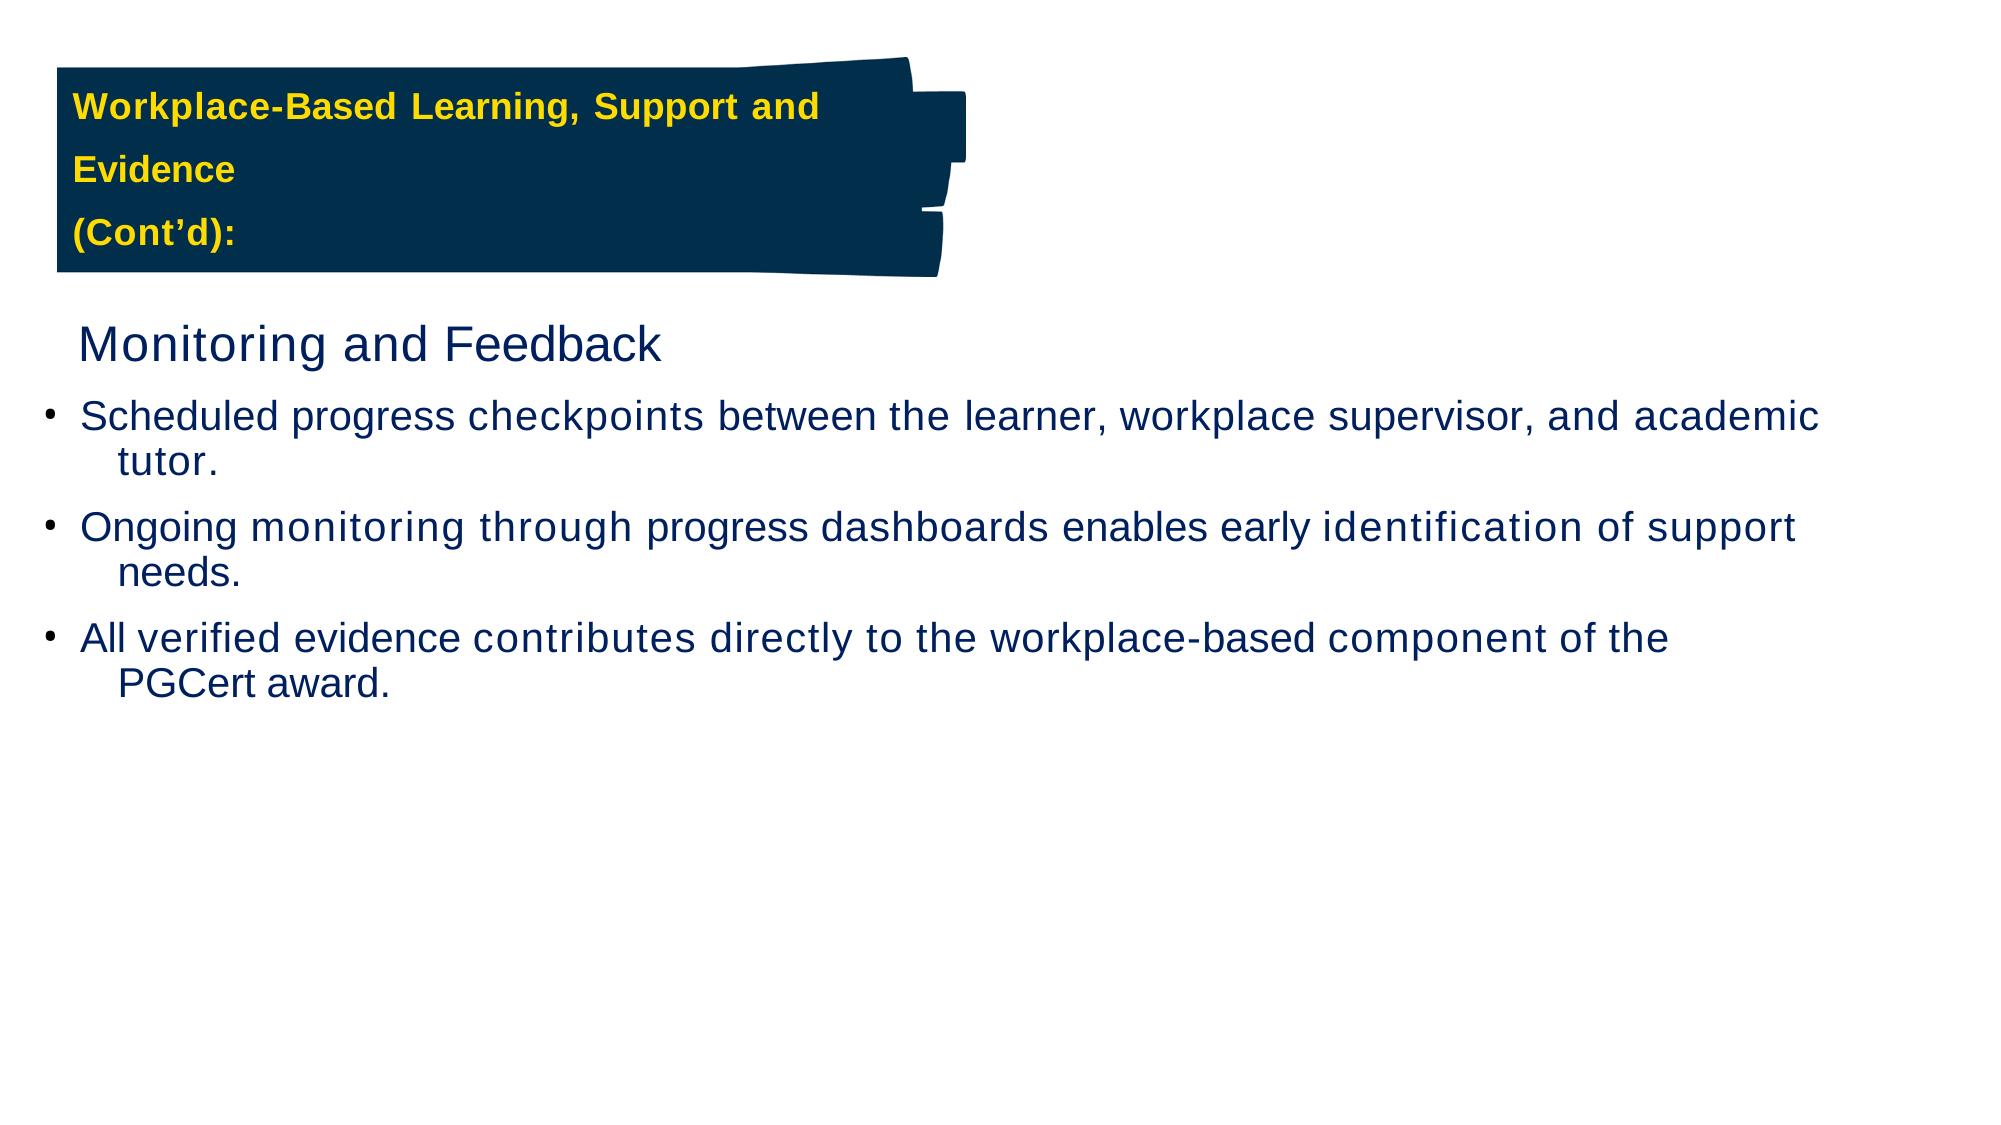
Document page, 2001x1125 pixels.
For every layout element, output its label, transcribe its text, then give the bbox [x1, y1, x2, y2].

text_box Workplace-Based Learning, Support and Evidence (Cont’d): Monitoring and Feedback Scheduled progress checkpoints between the learner, workplace supervisor, and academic tutor. Ongoing monitoring through progress dashboards enables early identification of support needs. All verified evidence contributes directly to the workplace-based component of the PGCert award. [38, 61, 1827, 706]
